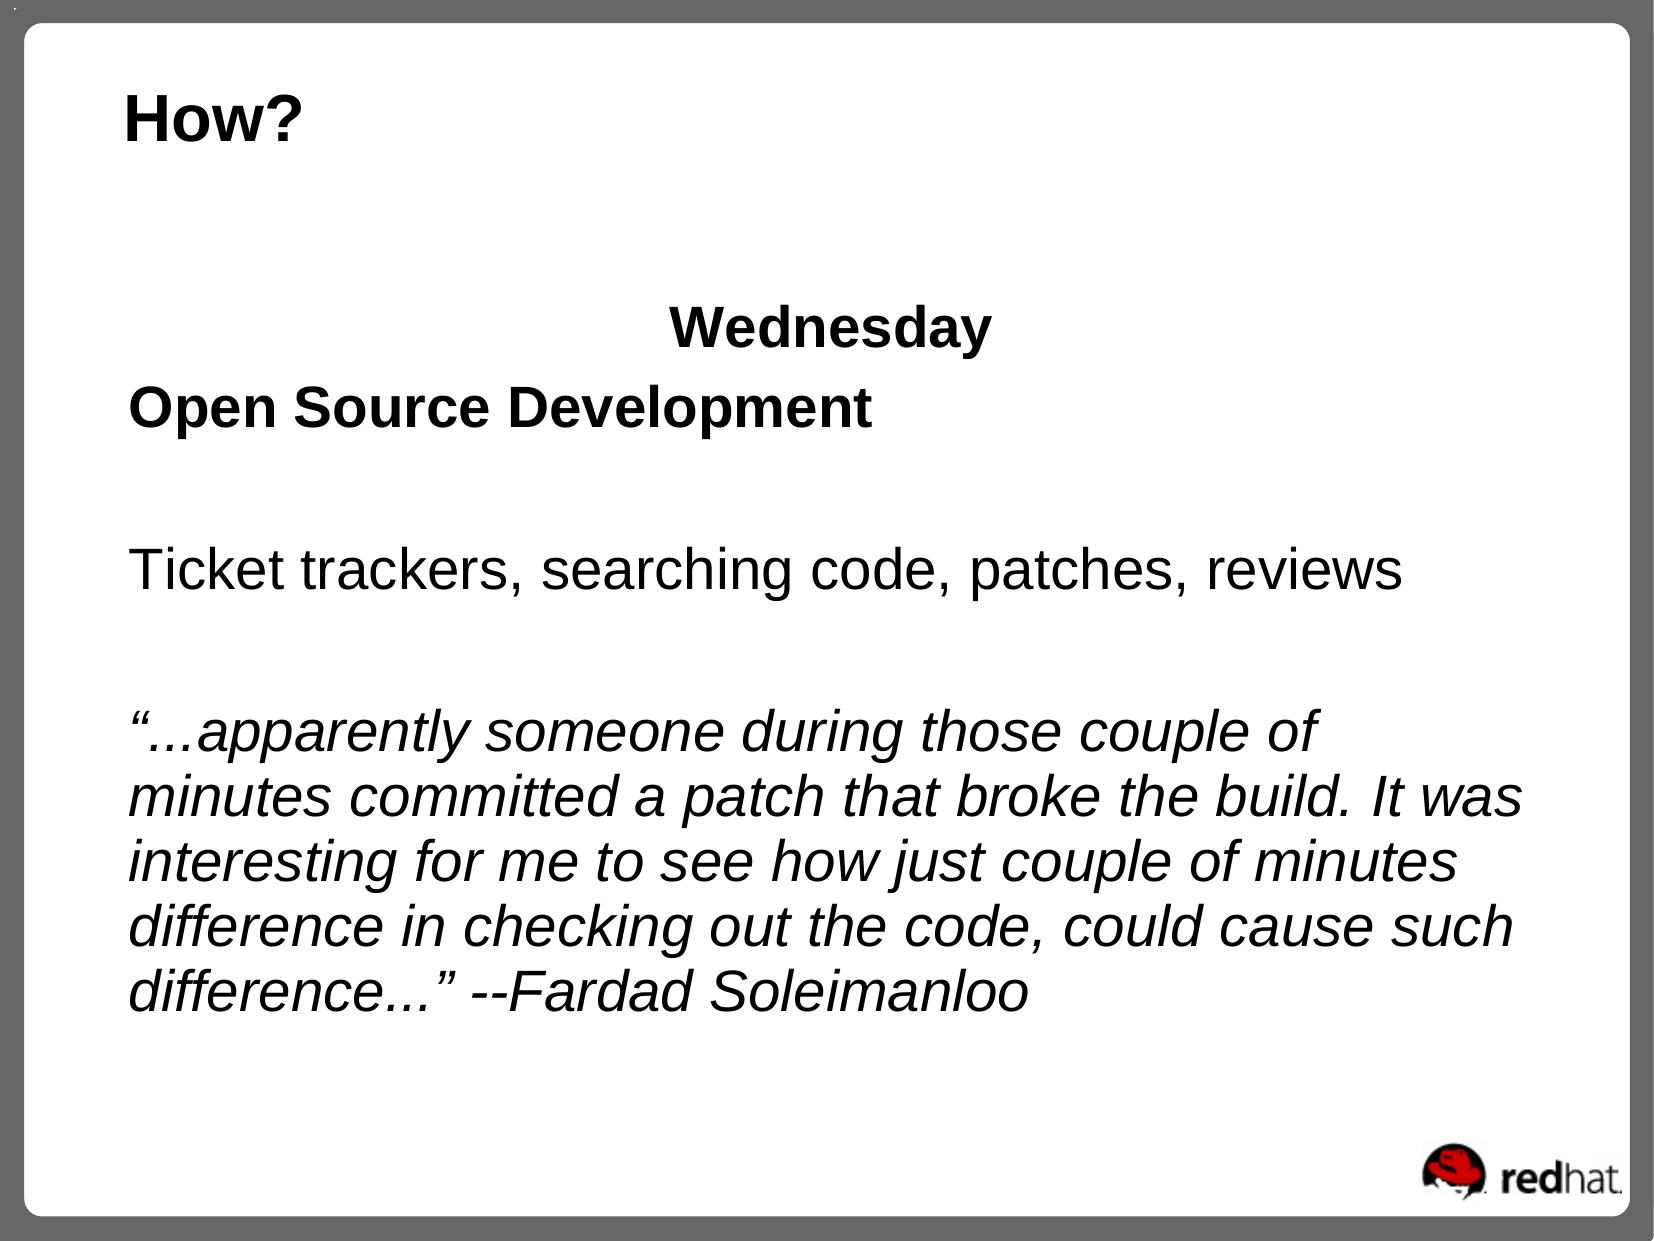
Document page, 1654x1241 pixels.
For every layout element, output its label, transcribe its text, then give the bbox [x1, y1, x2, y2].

subtitle Wednesday Open Source Development Ticket trackers, searching code, patches, reviews “...apparently someone during those couple of minutes committed a patch that broke the build. It was interesting for me to see how just couple of minutes difference in checking out the code, could cause such difference...” --Fardad Soleimanloo [128, 193, 1535, 1125]
picture [1421, 1141, 1622, 1209]
title How? [123, 63, 1530, 175]
